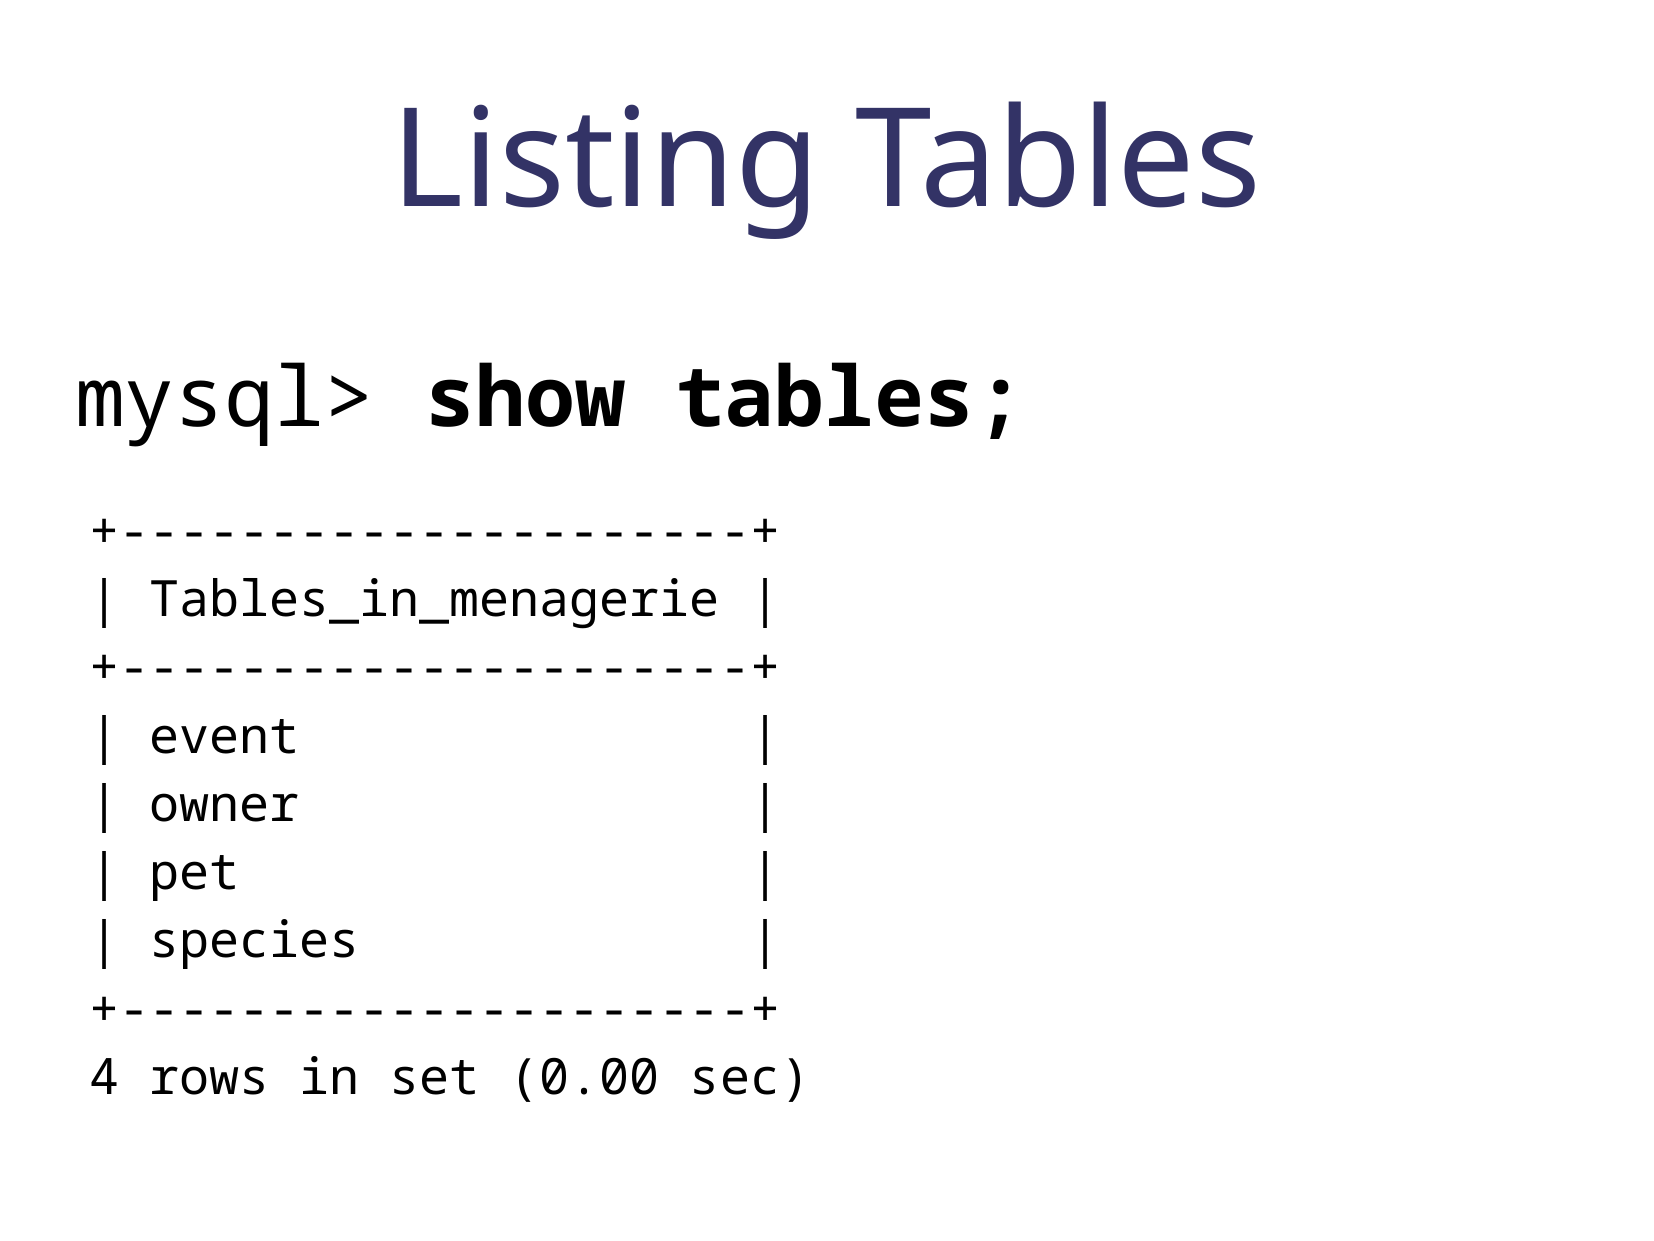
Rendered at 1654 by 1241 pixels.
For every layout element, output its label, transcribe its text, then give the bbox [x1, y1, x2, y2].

subtitle mysql> show tables; [75, 337, 1564, 487]
text_box +---------------------+ | Tables_in_menagerie | +---------------------+ | event | | owner | | pet | | species | +---------------------+ 4 rows in set (0.00 sec) [75, 487, 1576, 1053]
title Listing Tables [0, 56, 1654, 250]
